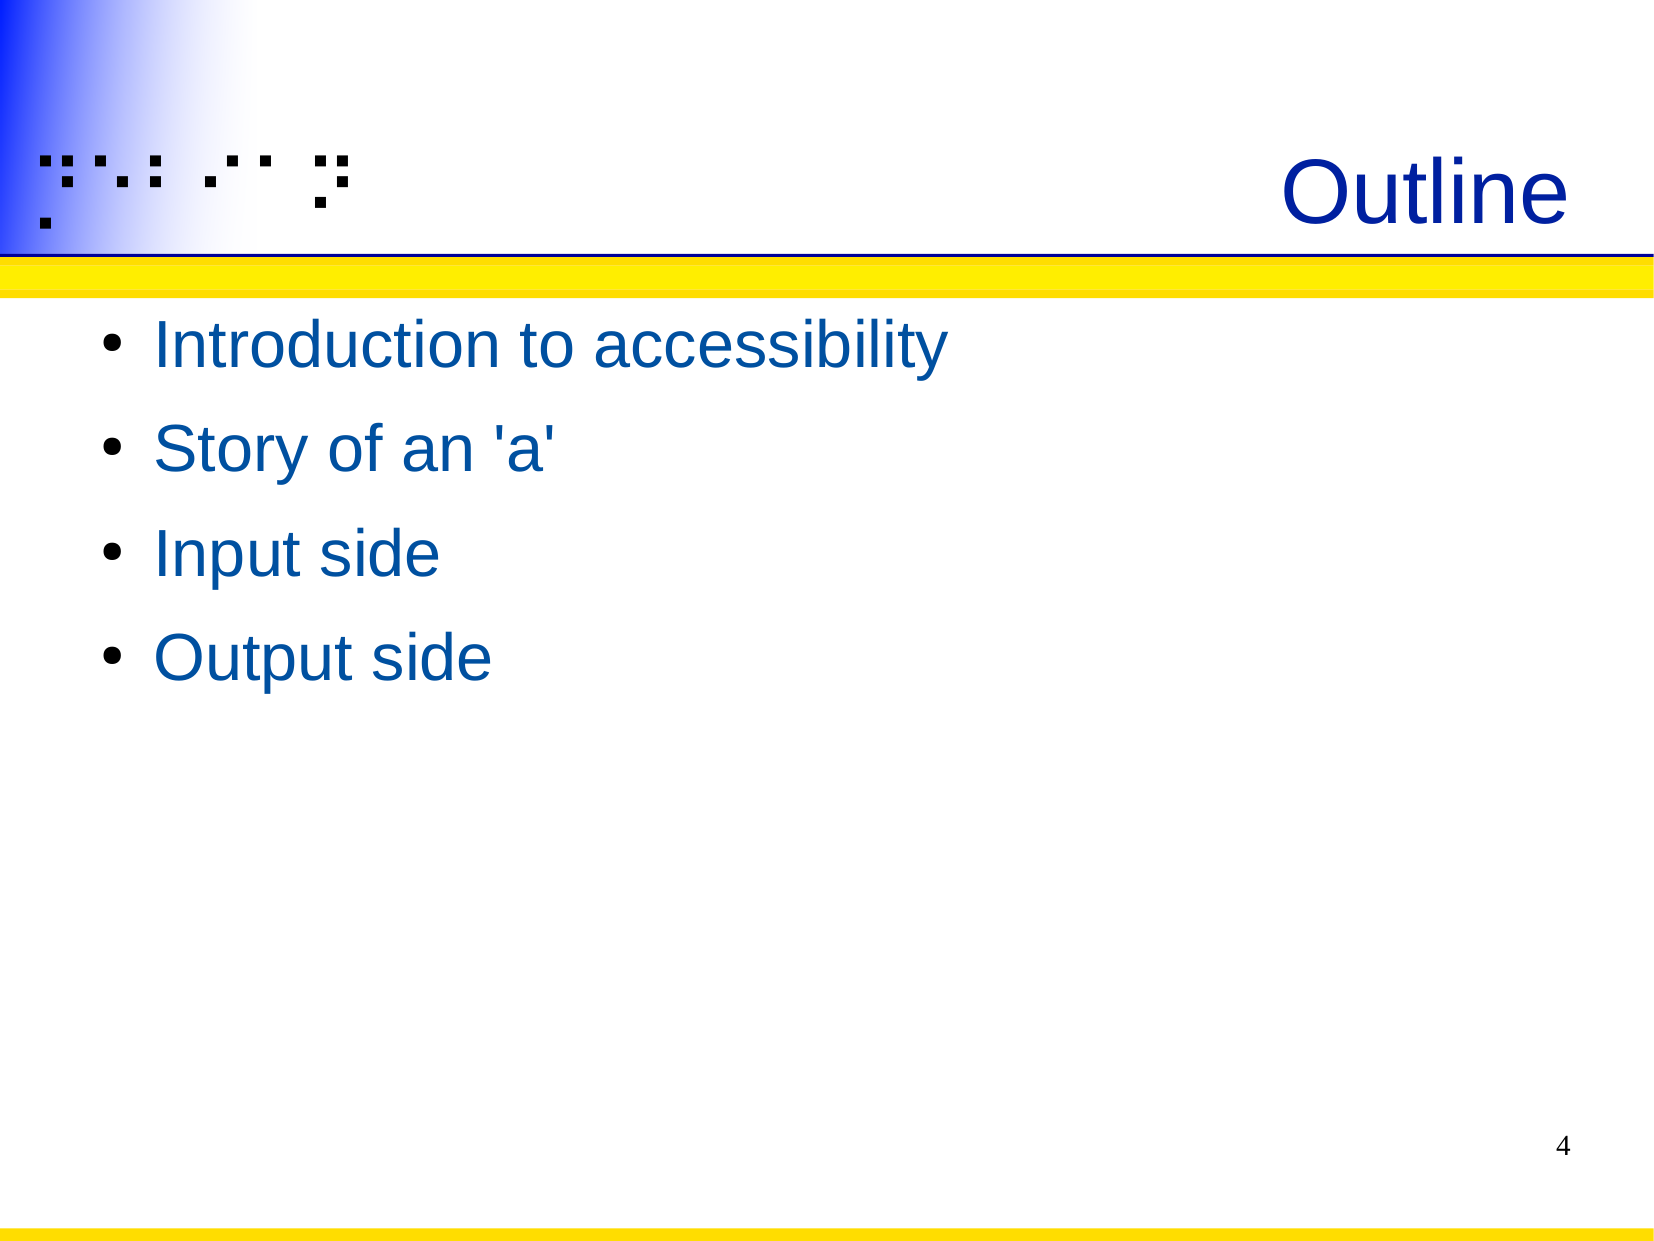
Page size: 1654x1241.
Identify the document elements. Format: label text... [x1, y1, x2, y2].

list Introduction to accessibility Story of an 'a' Input side Output side [82, 307, 1571, 1111]
title Outline [372, 126, 1571, 257]
